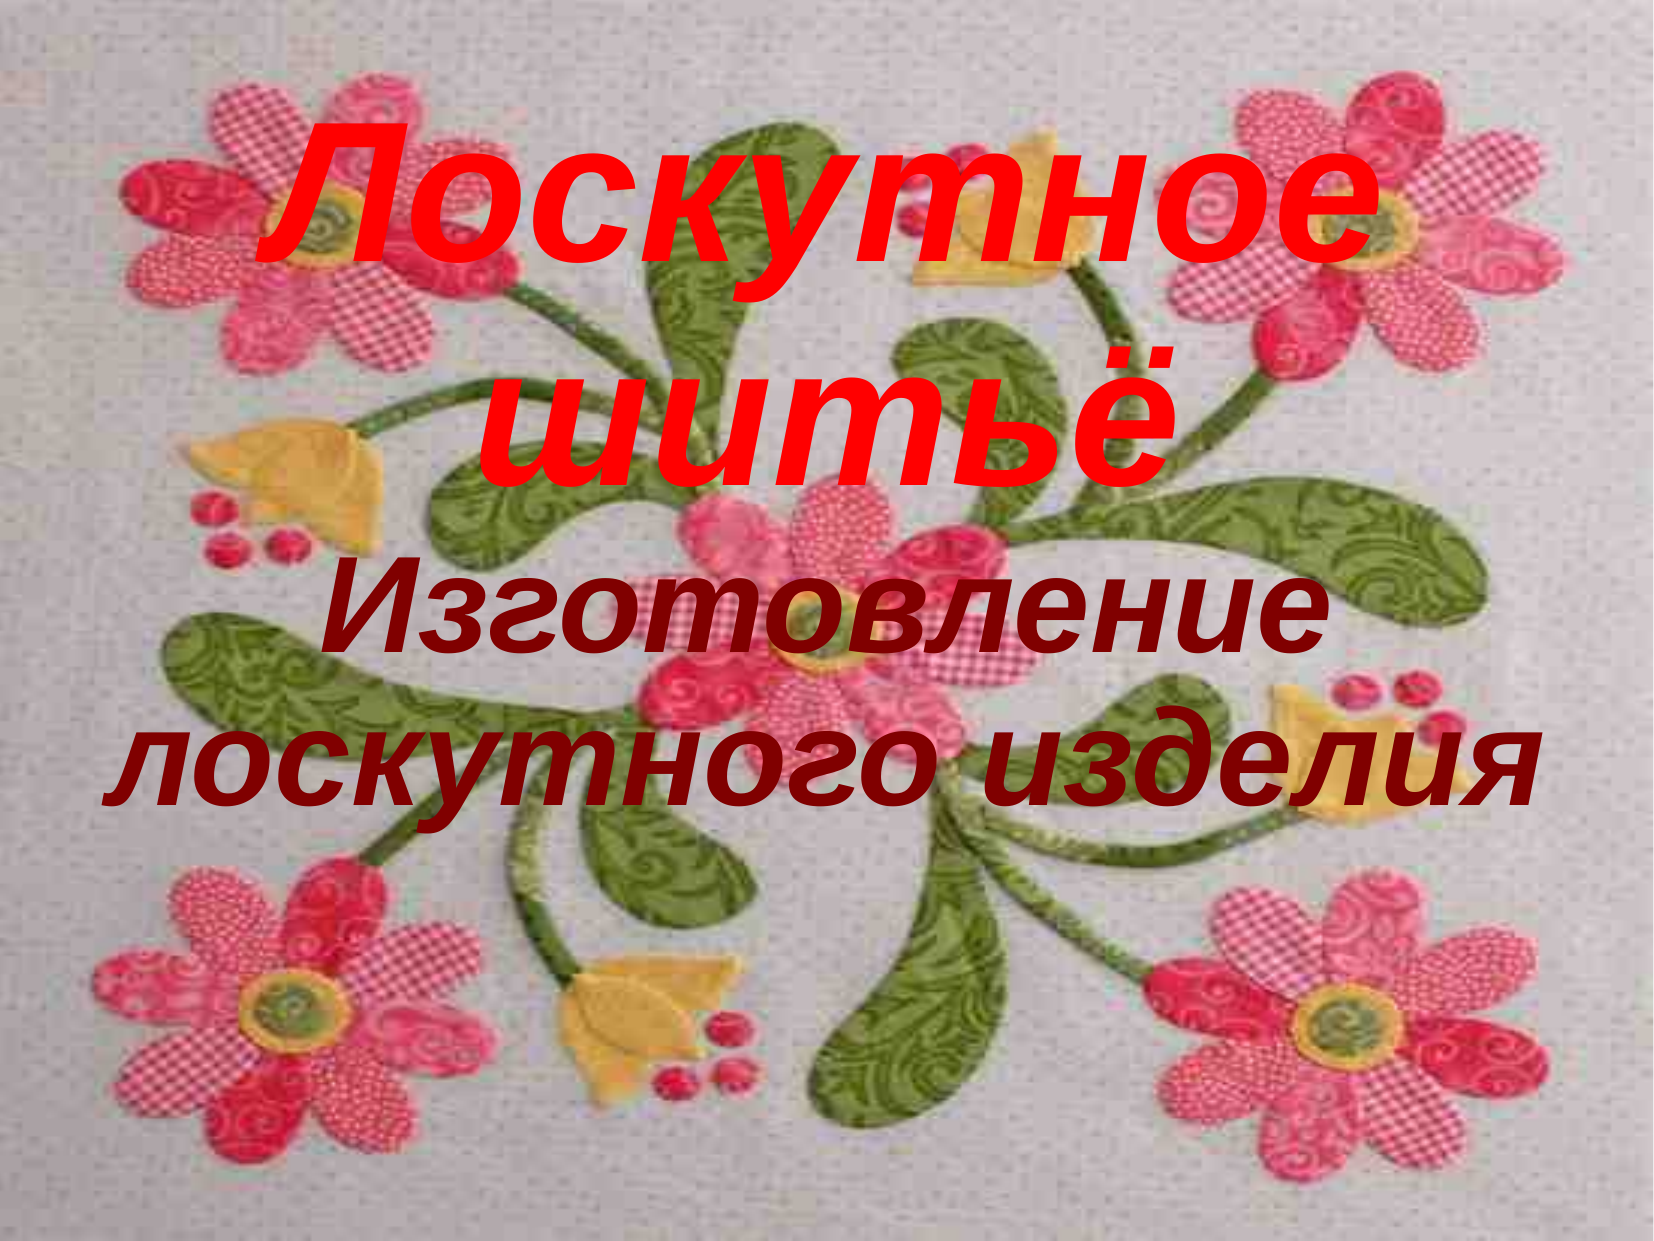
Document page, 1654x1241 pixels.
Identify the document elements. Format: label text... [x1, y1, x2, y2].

subtitle Лоскутное шитьё Изготовление лоскутного изделия [82, 49, 1571, 1109]
picture [0, 0, 1654, 1241]
